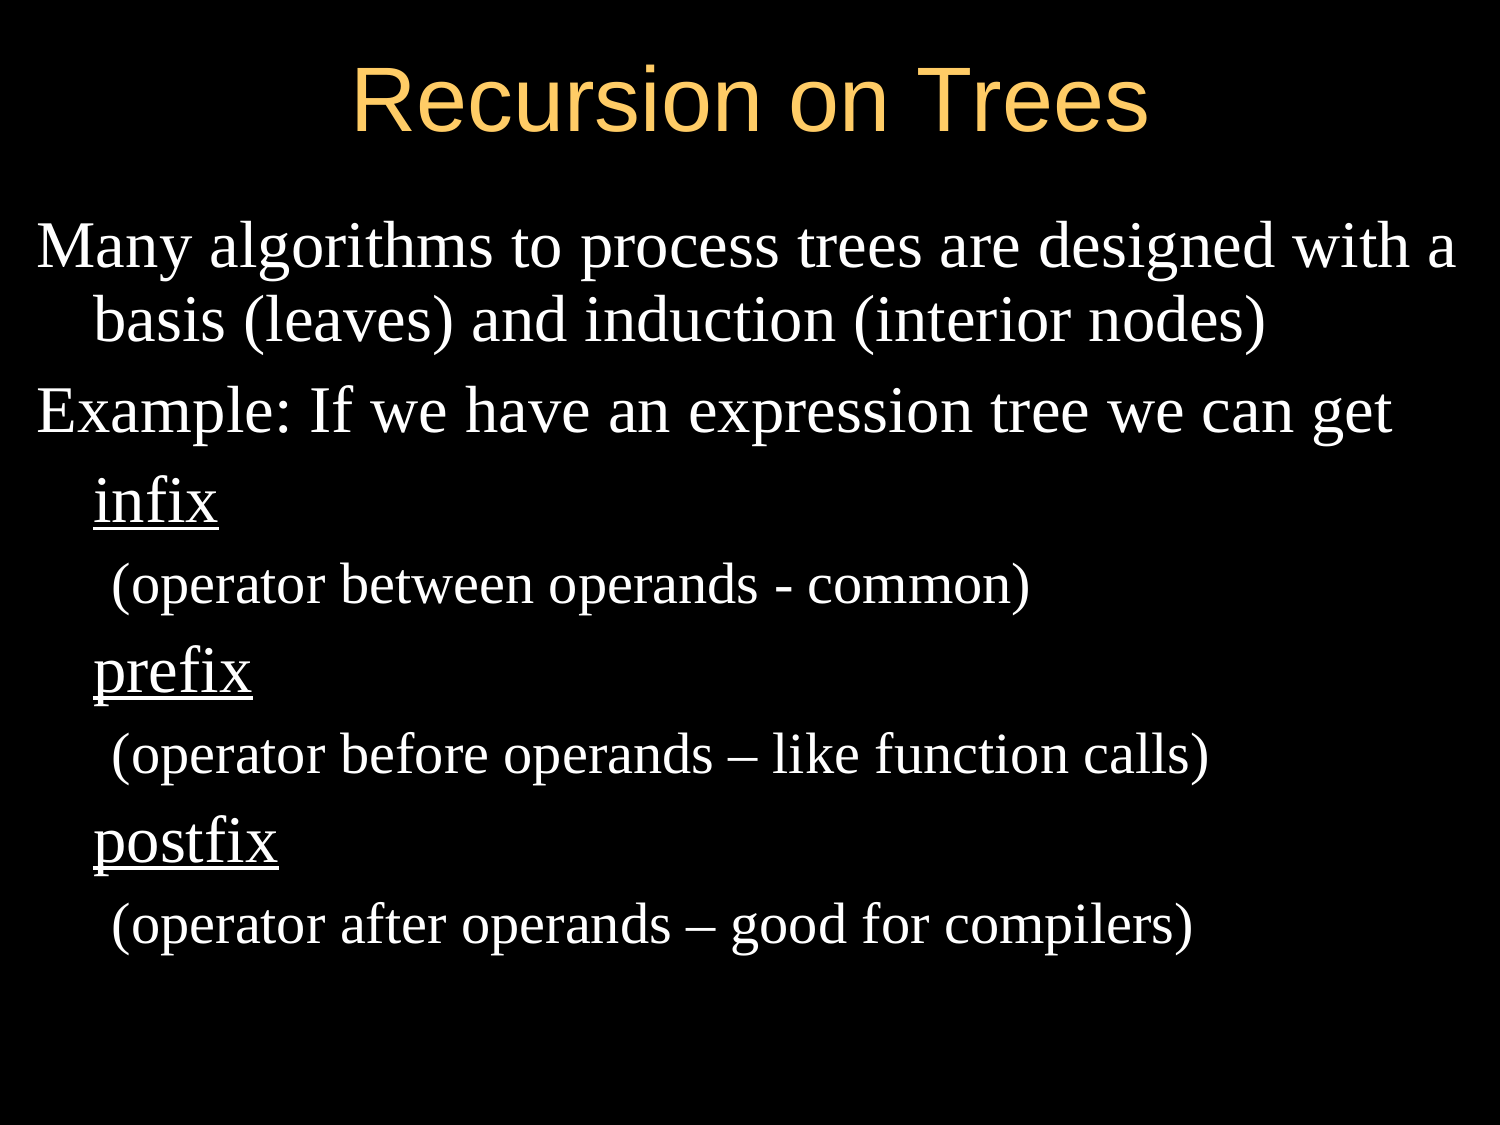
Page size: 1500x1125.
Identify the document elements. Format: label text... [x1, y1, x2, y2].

title Recursion on Trees [22, 37, 1480, 163]
list Many algorithms to process trees are designed with a basis (leaves) and induction (interior nodes) Example: If we have an expression tree we can get infix (operator between operands - common) prefix (operator before operands – like function calls) postfix (operator after operands – good for compilers) [22, 200, 1482, 1026]
